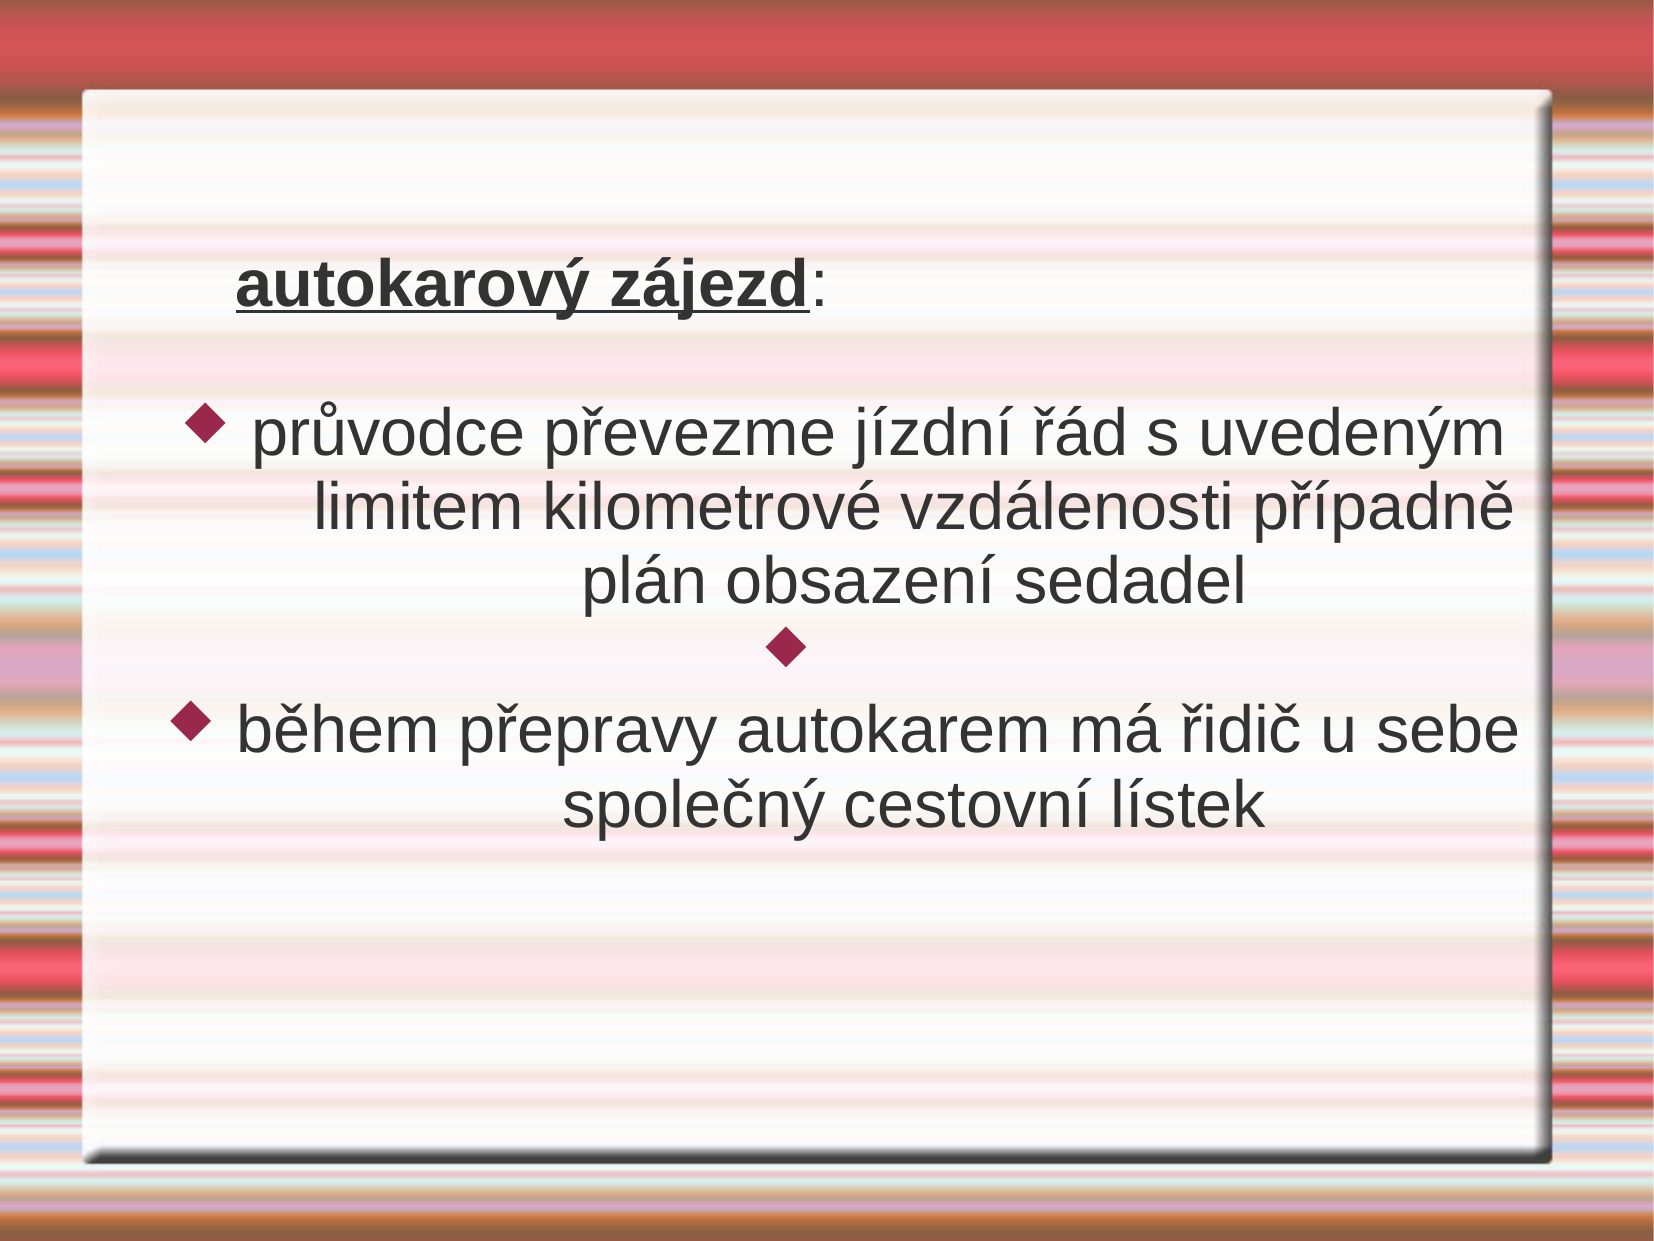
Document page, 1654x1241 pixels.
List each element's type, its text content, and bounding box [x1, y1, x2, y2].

list autokarový zájezd: průvodce převezme jízdní řád s uvedeným limitem kilometrové vzdálenosti případně plán obsazení sedadel během přepravy autokarem má řidič u sebe společný cestovní lístek [141, 241, 1523, 1009]
